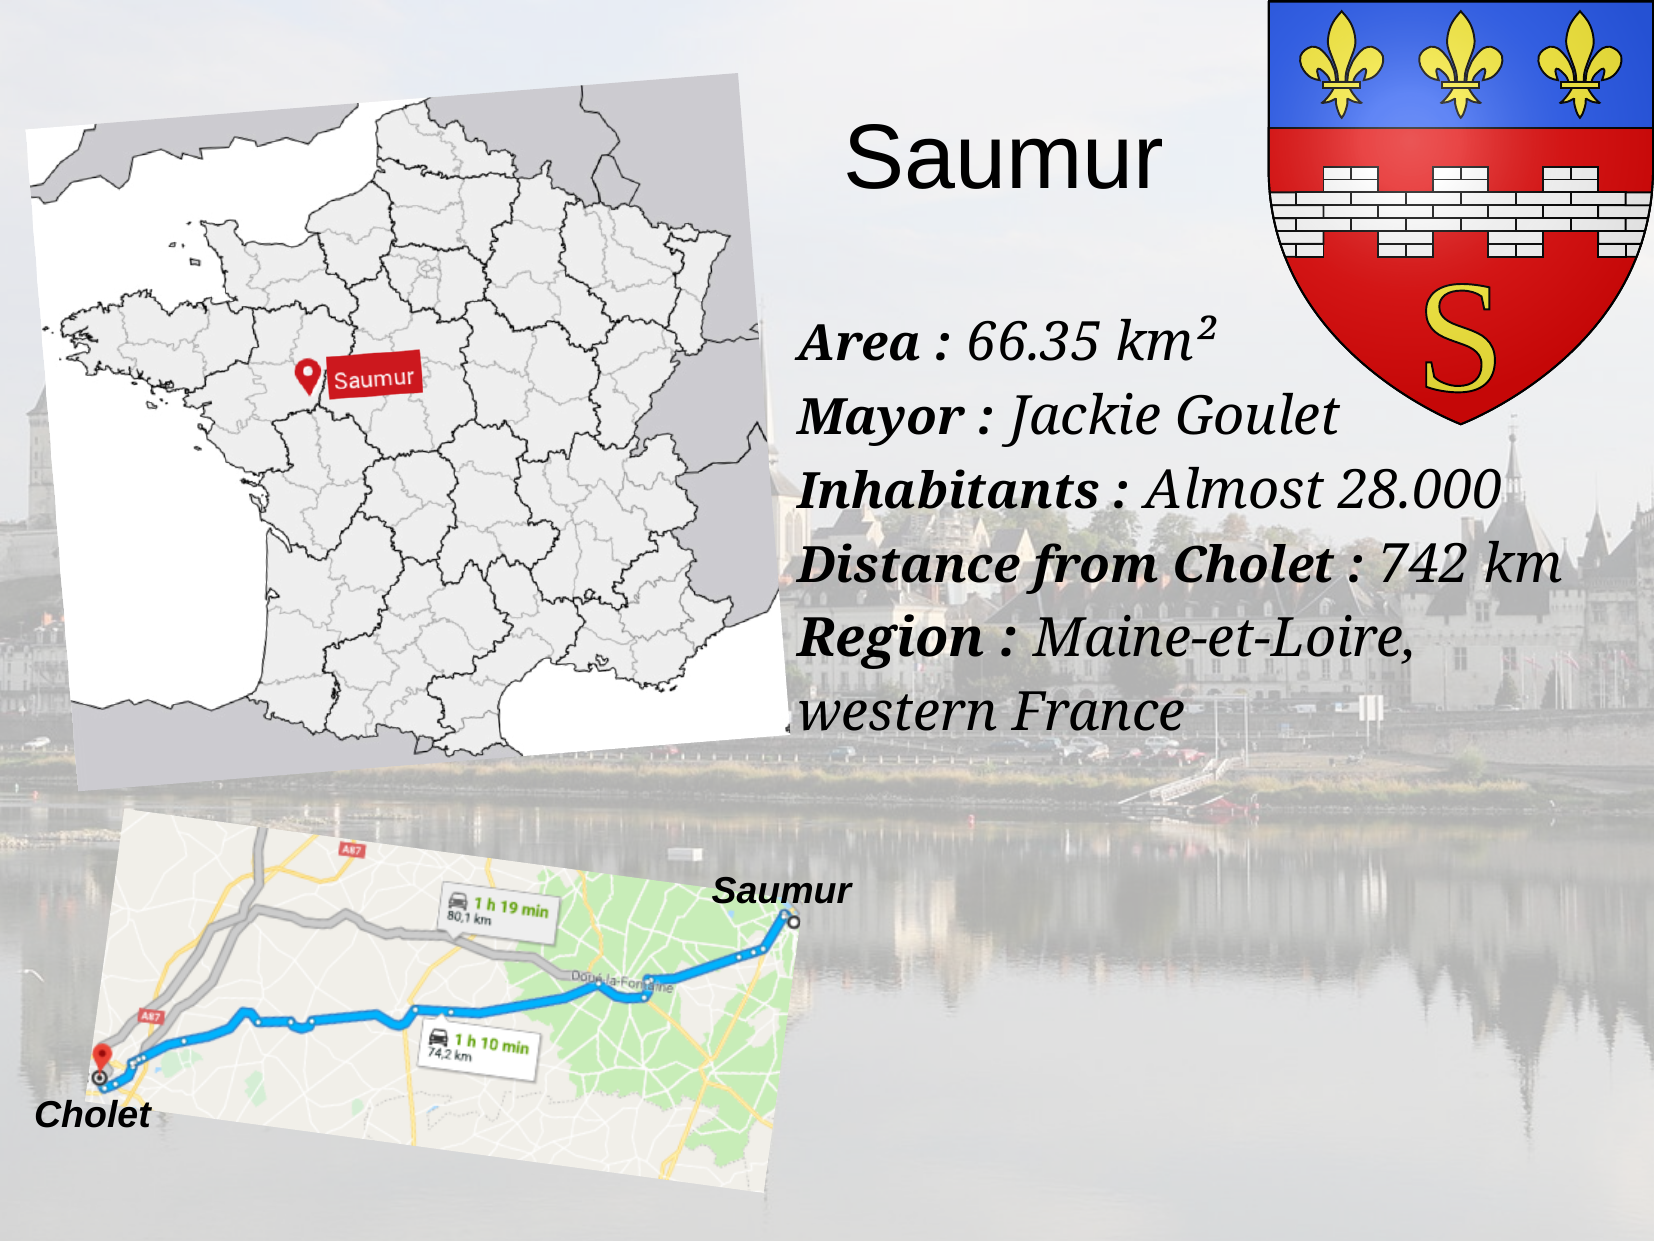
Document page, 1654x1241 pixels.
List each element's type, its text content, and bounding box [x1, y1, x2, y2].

picture [0, 0, 1654, 1241]
title Saumur [259, 52, 1267, 260]
text_box Area : 66.35 km² Mayor : Jackie Goulet Inhabitants : Almost 28.000 Distance from Cholet : 742 km Region : Maine-et-Loire, western France [711, 295, 1583, 681]
text_box Cholet [19, 1086, 201, 1162]
text_box Saumur [696, 862, 886, 934]
